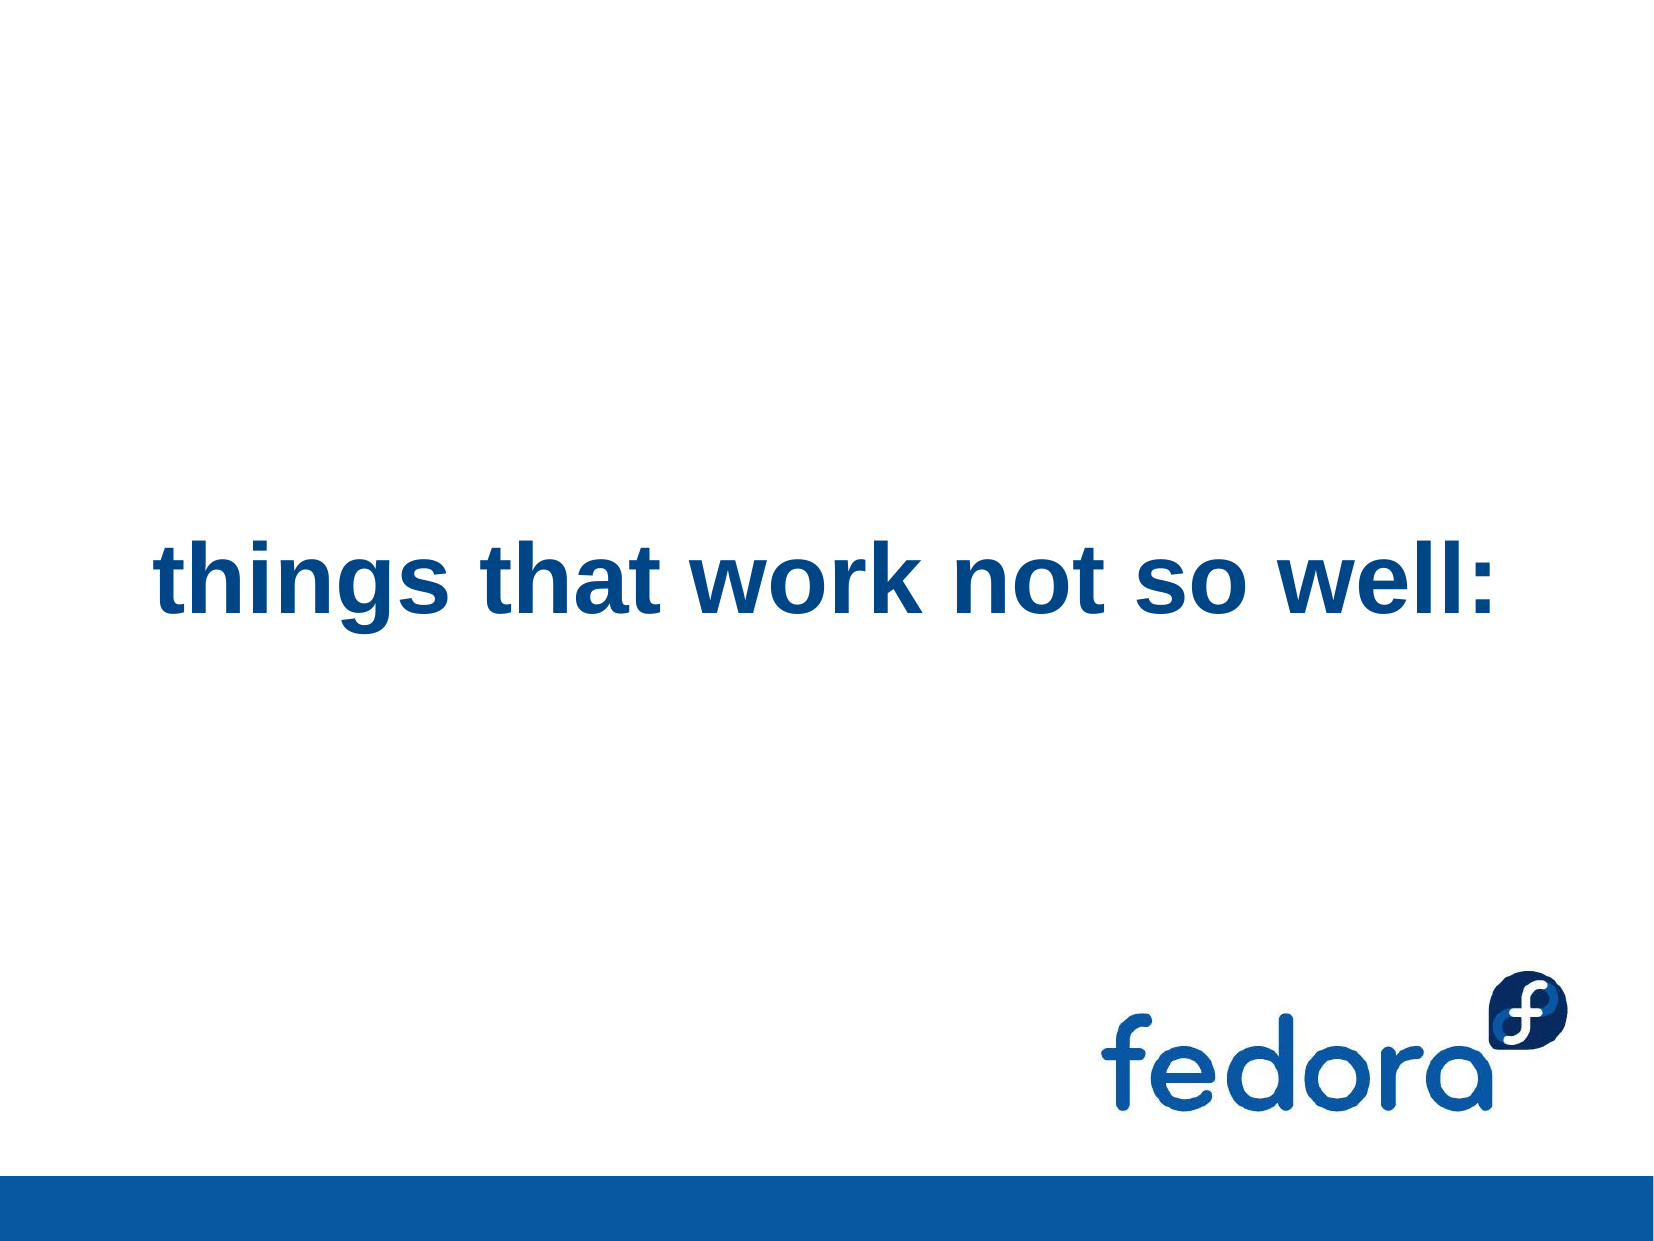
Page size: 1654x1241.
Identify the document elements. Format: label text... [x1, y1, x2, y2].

title things that work not so well: [82, 49, 1571, 1109]
picture [0, 1176, 1654, 1241]
picture [1087, 958, 1576, 1125]
